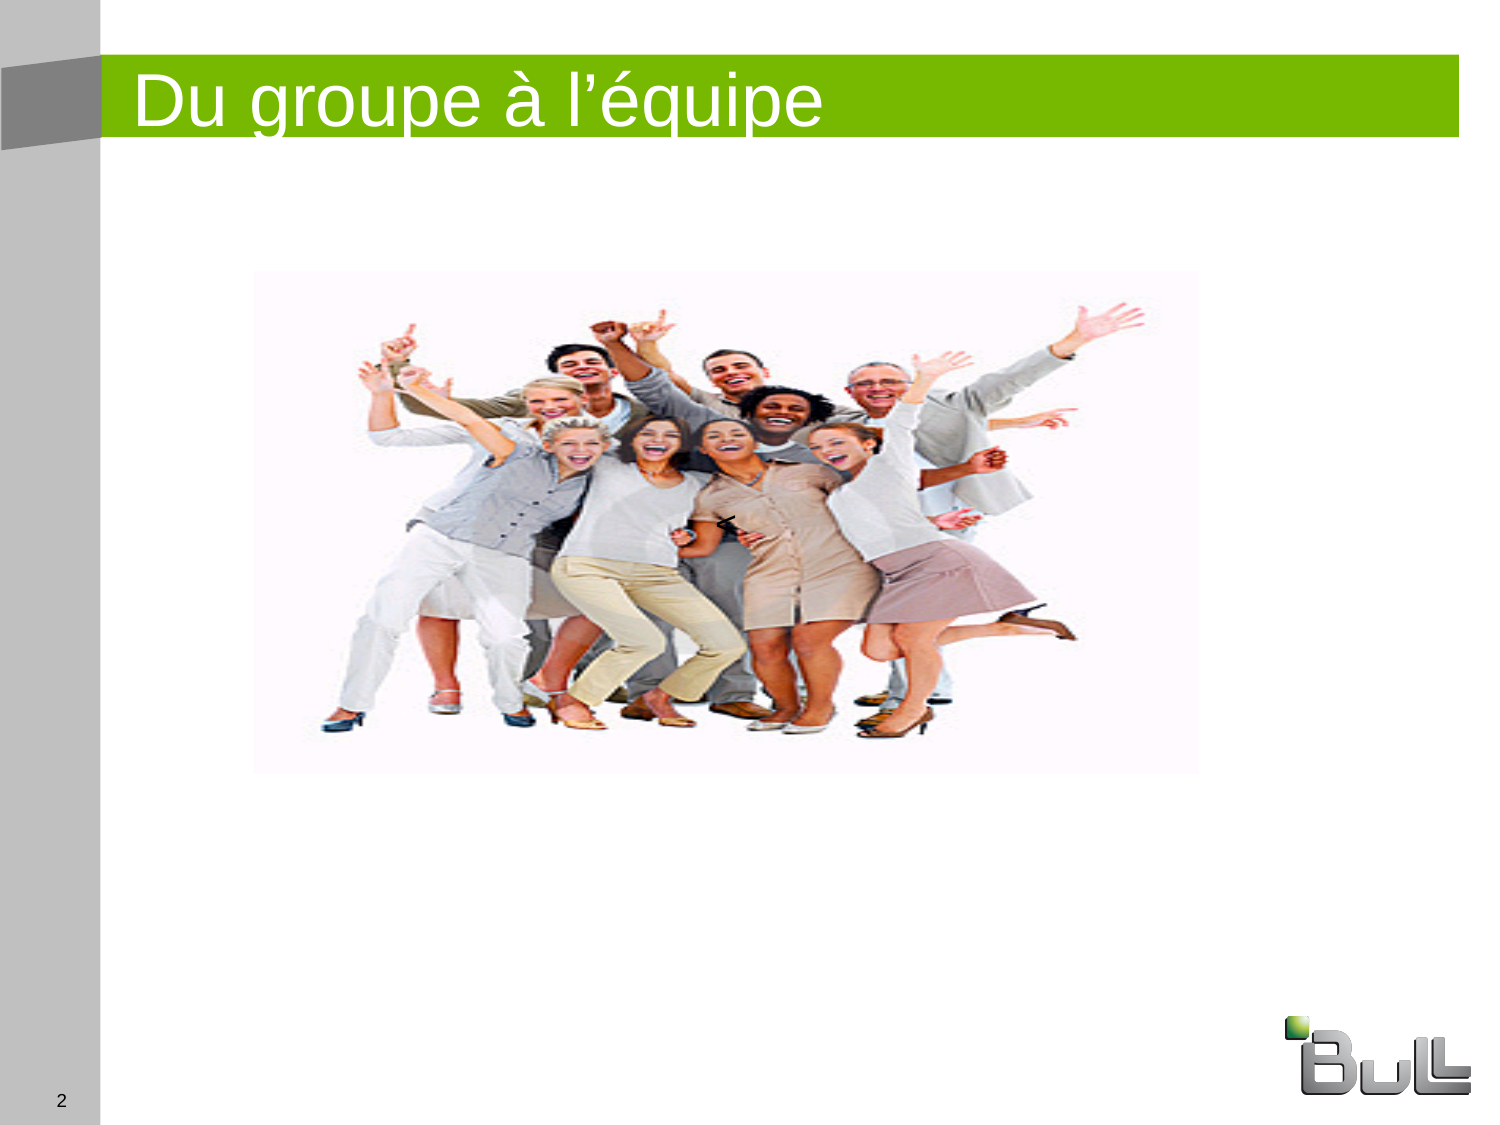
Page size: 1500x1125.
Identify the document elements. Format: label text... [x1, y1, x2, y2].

text_box < [253, 271, 1199, 774]
title Du groupe à l’équipe [117, 50, 1441, 152]
picture [1285, 1016, 1471, 1095]
